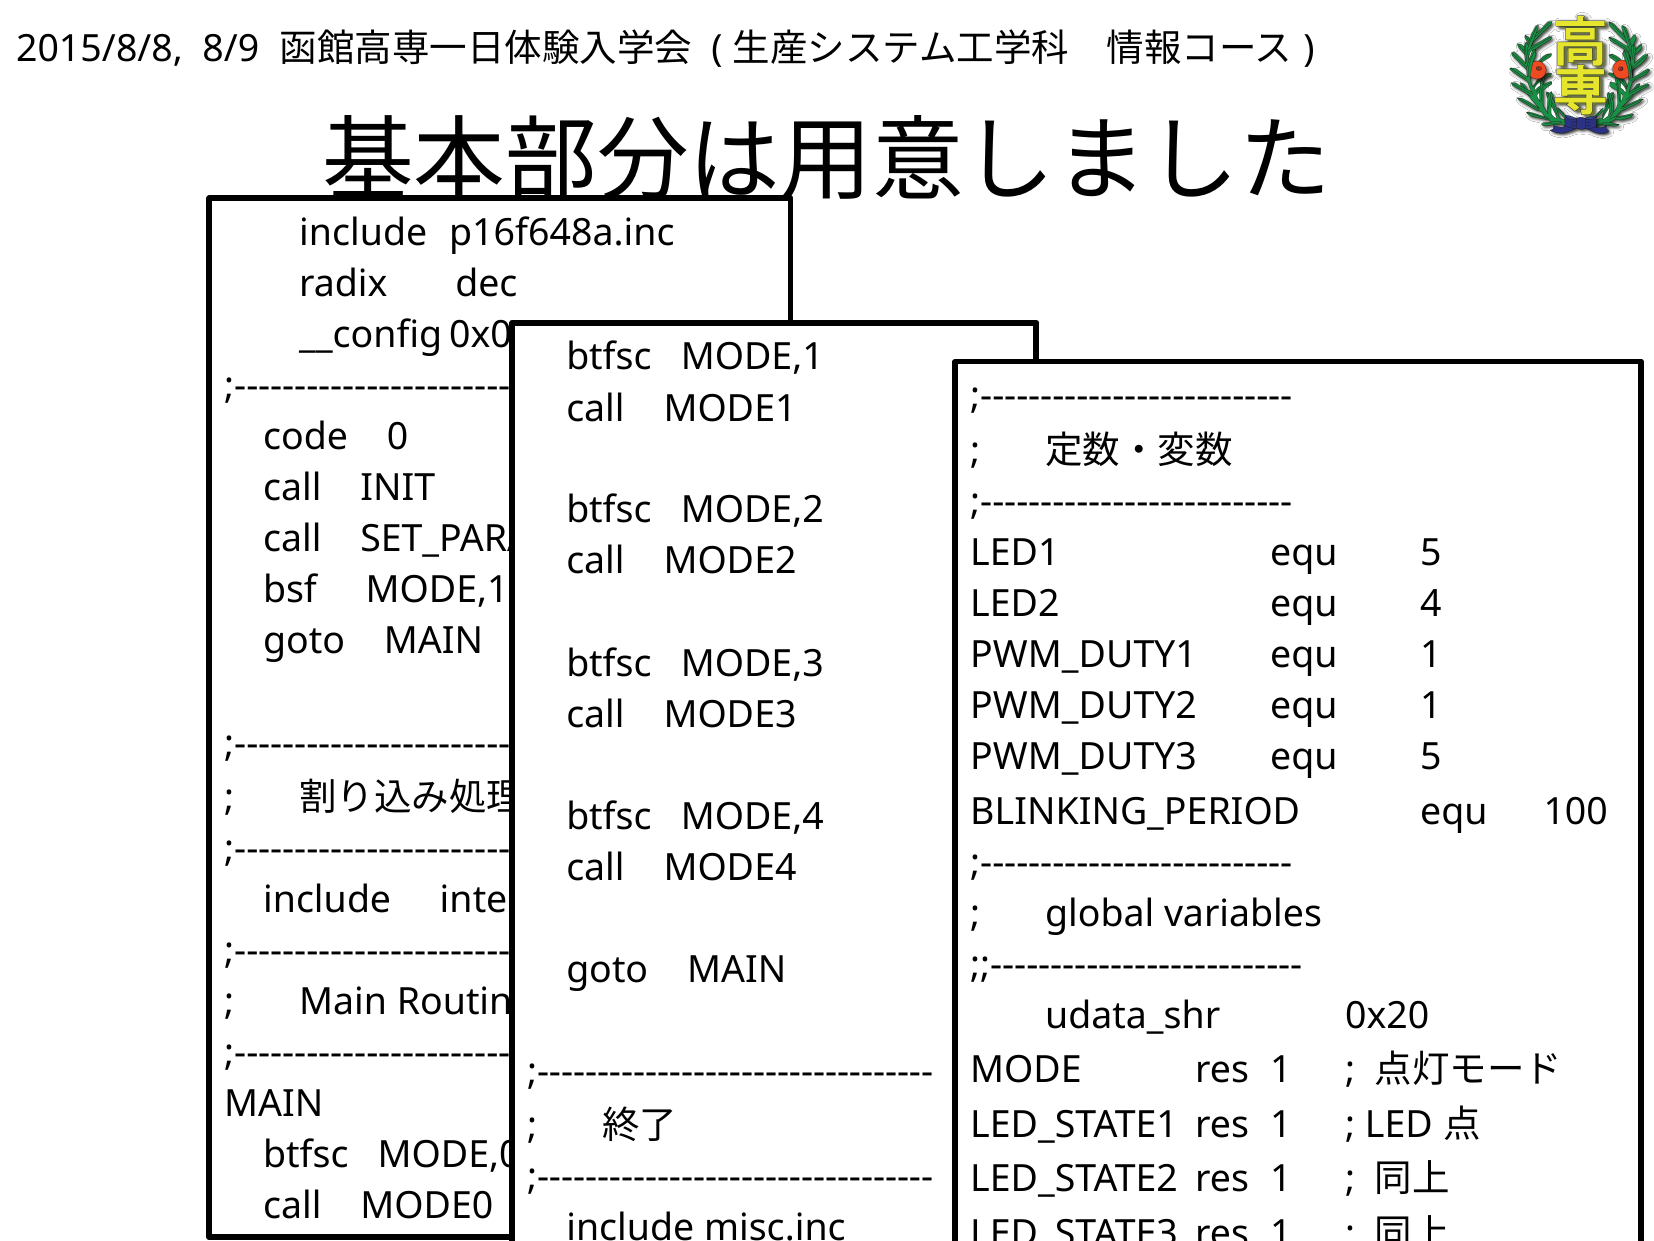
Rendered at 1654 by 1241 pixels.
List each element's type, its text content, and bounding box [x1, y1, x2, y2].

text_box ;-------------------------- ; 定数・変数 ;-------------------------- LED1 equ 5 LED2 equ 4 PWM_DUTY1 equ 1 PWM_DUTY2 equ 1 PWM_DUTY3 equ 5 BLINKING_PERIOD equ 100 ;-------------------------- ; global variables ;;-------------------------- udata_shr 0x20 MODE res 1 ; 点灯モード LED_STATE1 res 1 ; LED点 LED_STATE2 res 1 ; 同上 LED_STATE3 res 1 ; 同上 PWM_PERIOD1 res 1 ;PWM1 カウ PWM_PERIOD2 res 1 ;PWM2 カウ W_TEMP res 1 ;割込処理一時記 STATUS_TEMP res 1 ;割込処理一 [955, 361, 1641, 1223]
picture [1506, 0, 1654, 157]
title 基本部分は用意しました [82, 49, 1571, 257]
text_box include p16f648a.inc radix dec __config 0x01c4 ;--------------------------------- code 0 call INIT call SET_PARAMETER bsf MODE,1 goto MAIN ;--------------------------------- ; 割り込み処理 ;--------------------------------- include interrupt.inc ;--------------------------------- ; Main Routine ;--------------------------------- MAIN btfsc MODE,0 call MODE0 [209, 198, 791, 1060]
text_box btfsc MODE,1 call MODE1 btfsc MODE,2 call MODE2 btfsc MODE,3 call MODE3 btfsc MODE,4 call MODE4 goto MAIN ;--------------------------------- ; 終了 ;--------------------------------- include misc.inc include main.inc end [512, 322, 1037, 1184]
